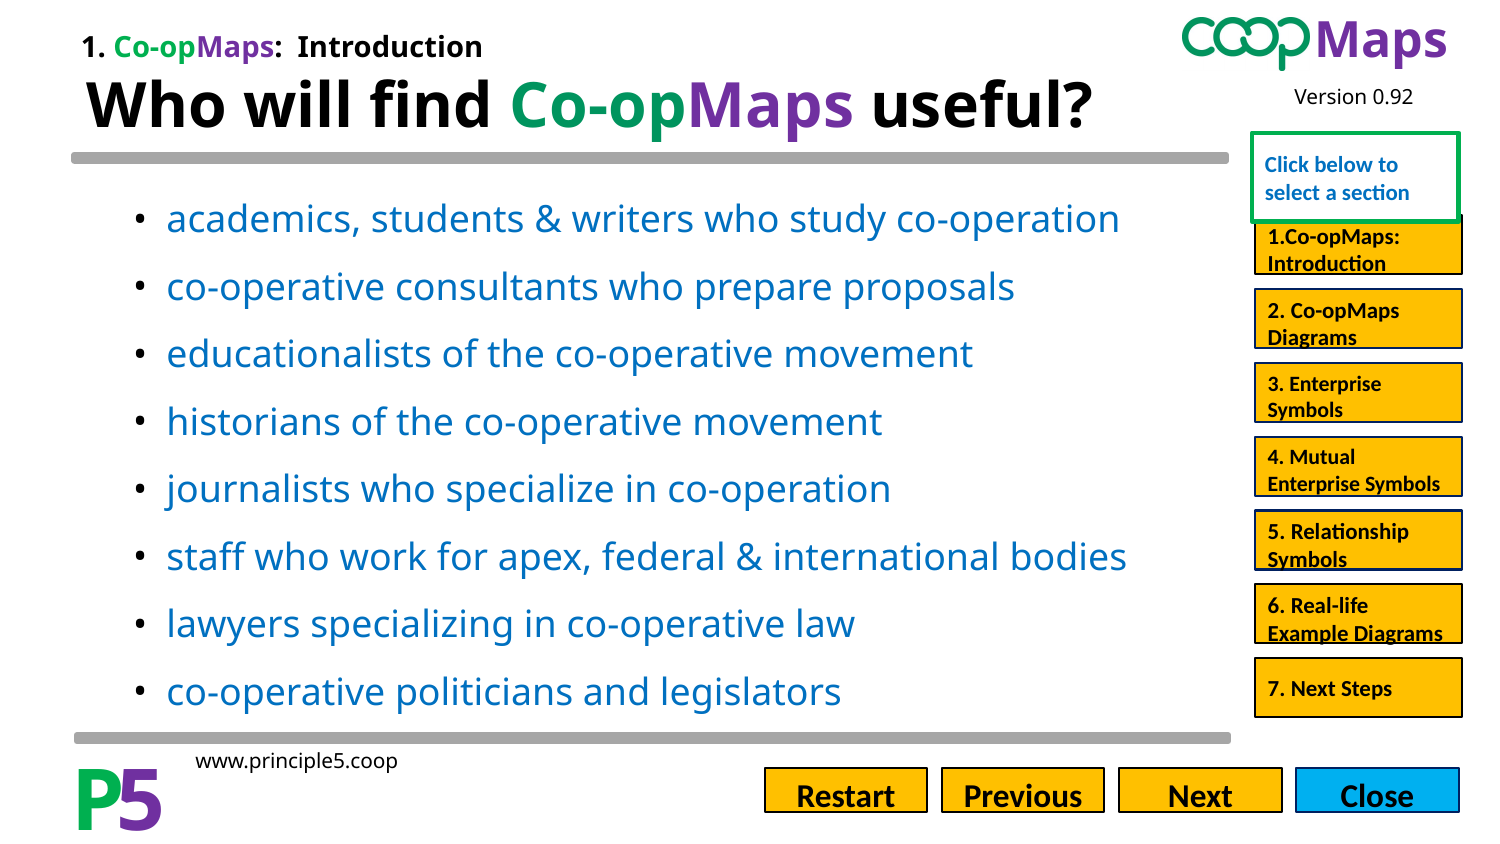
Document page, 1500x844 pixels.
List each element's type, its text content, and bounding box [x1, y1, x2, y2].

text_box www.principle5.coop [177, 744, 473, 783]
text_box academics, students & writers who study co-operation co-operative consultants who prepare proposals educationalists of the co-operative movement historians of the co-operative movement journalists who specialize in co-operation staff who work for apex, federal & international bodies lawyers specializing in co-operative law co-operative politicians and legislators [118, 165, 1143, 720]
text_box P [59, 738, 103, 827]
text_box Who will find Co-opMaps useful? [73, 59, 1087, 148]
text_box Maps [1299, 0, 1460, 76]
text_box 5 [103, 744, 199, 827]
text_box [76, 735, 1229, 742]
text_box 4. Mutual Enterprise Symbols [1254, 436, 1462, 496]
text_box Click below to select a section [1252, 132, 1459, 222]
text_box 1.Co-opMaps: Introduction [1254, 215, 1462, 275]
picture [1181, 17, 1310, 71]
text_box 5. Relationship Symbols [1254, 510, 1462, 570]
text_box Previous [942, 767, 1105, 813]
text_box 2. Co-opMaps Diagrams [1254, 289, 1462, 349]
text_box Next [1119, 767, 1282, 813]
text_box 7. Next Steps [1254, 658, 1462, 718]
text_box 1. Co-opMaps: Introduction [68, 22, 490, 71]
text_box 6. Real-life Example Diagrams [1254, 584, 1462, 644]
text_box Restart [764, 767, 928, 813]
text_box [74, 154, 1226, 161]
text_box Close [1296, 767, 1459, 813]
text_box 3. Enterprise Symbols [1254, 362, 1462, 422]
text_box Version 0.92 [1281, 73, 1459, 119]
